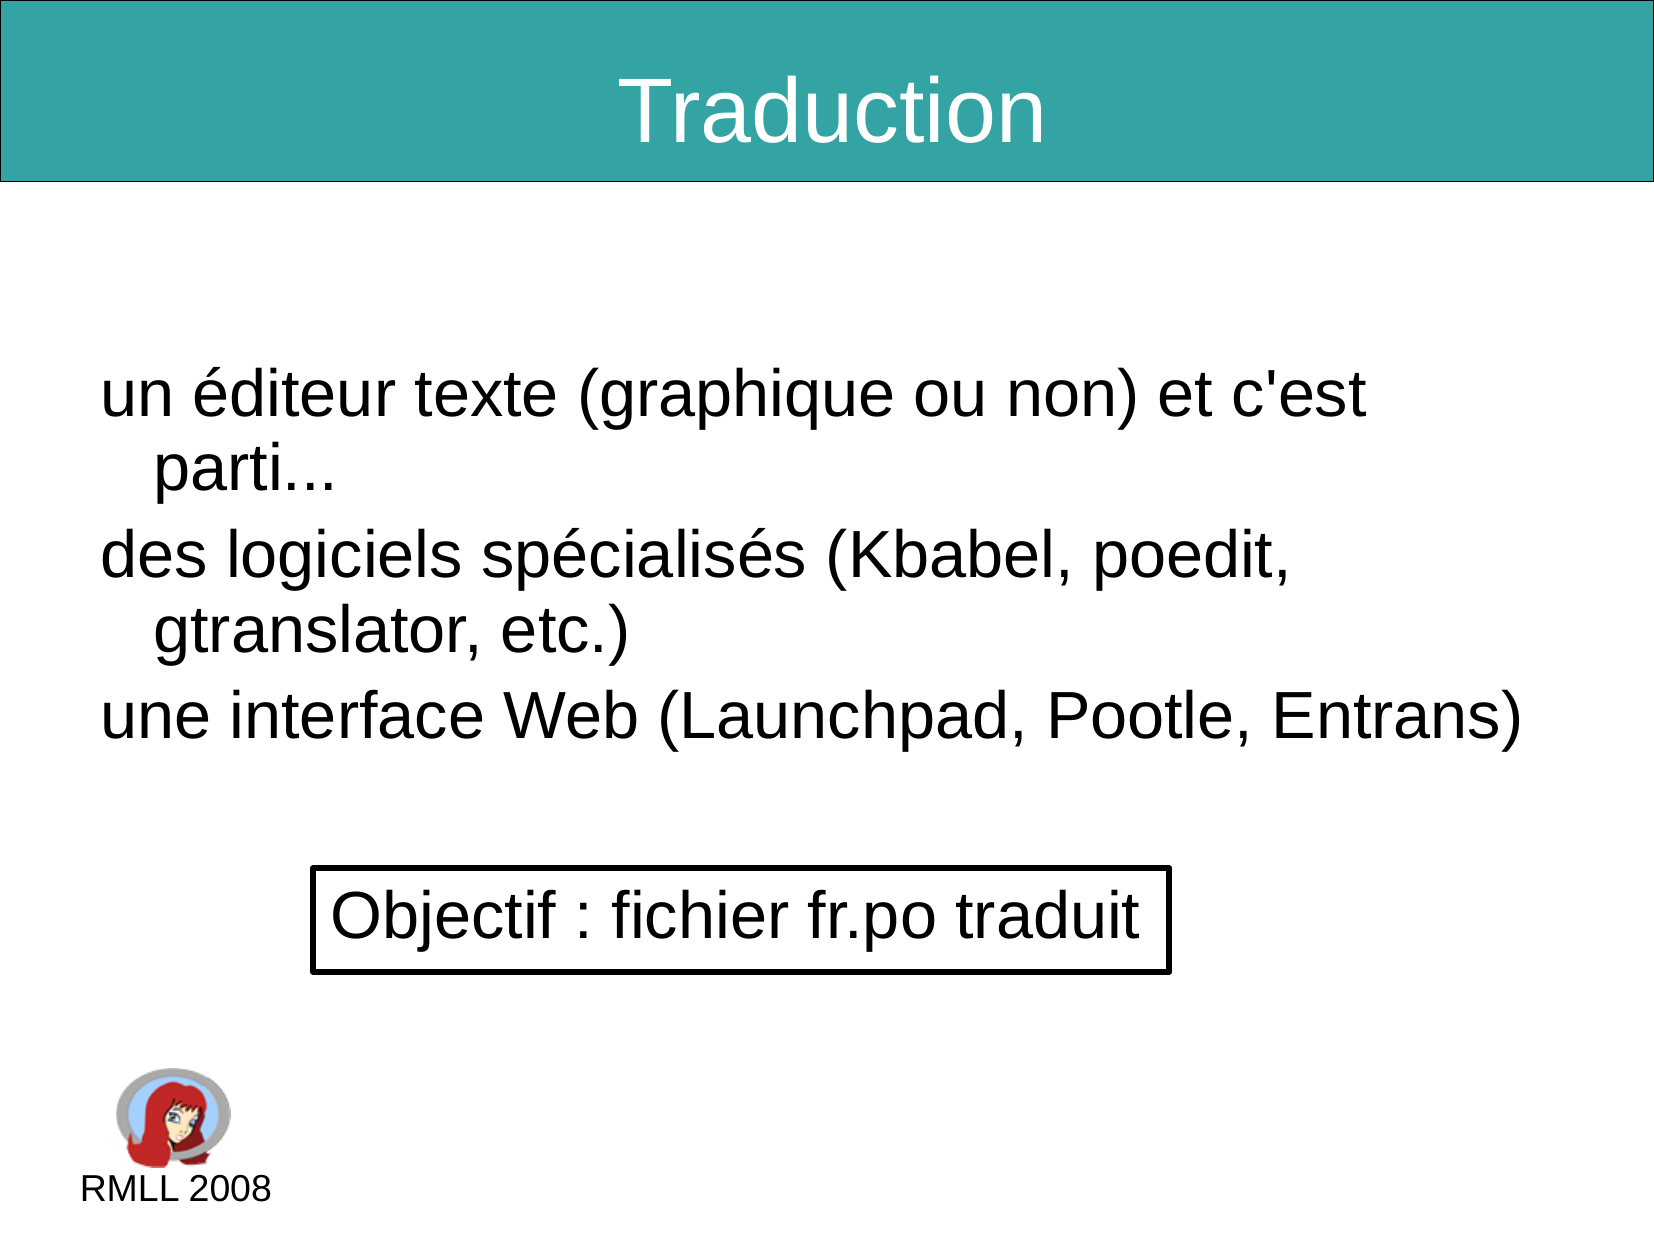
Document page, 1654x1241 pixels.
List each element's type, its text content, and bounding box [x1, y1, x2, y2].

title Traduction [88, 14, 1577, 207]
picture [116, 1068, 231, 1168]
subtitle un éditeur texte (graphique ou non) et c'est parti... des logiciels spécialisés (Kbabel, poedit, gtranslator, etc.) une interface Web (Launchpad, Pootle, Entrans) [82, 289, 1571, 895]
text_box Objectif : fichier fr.po traduit [312, 868, 1170, 972]
